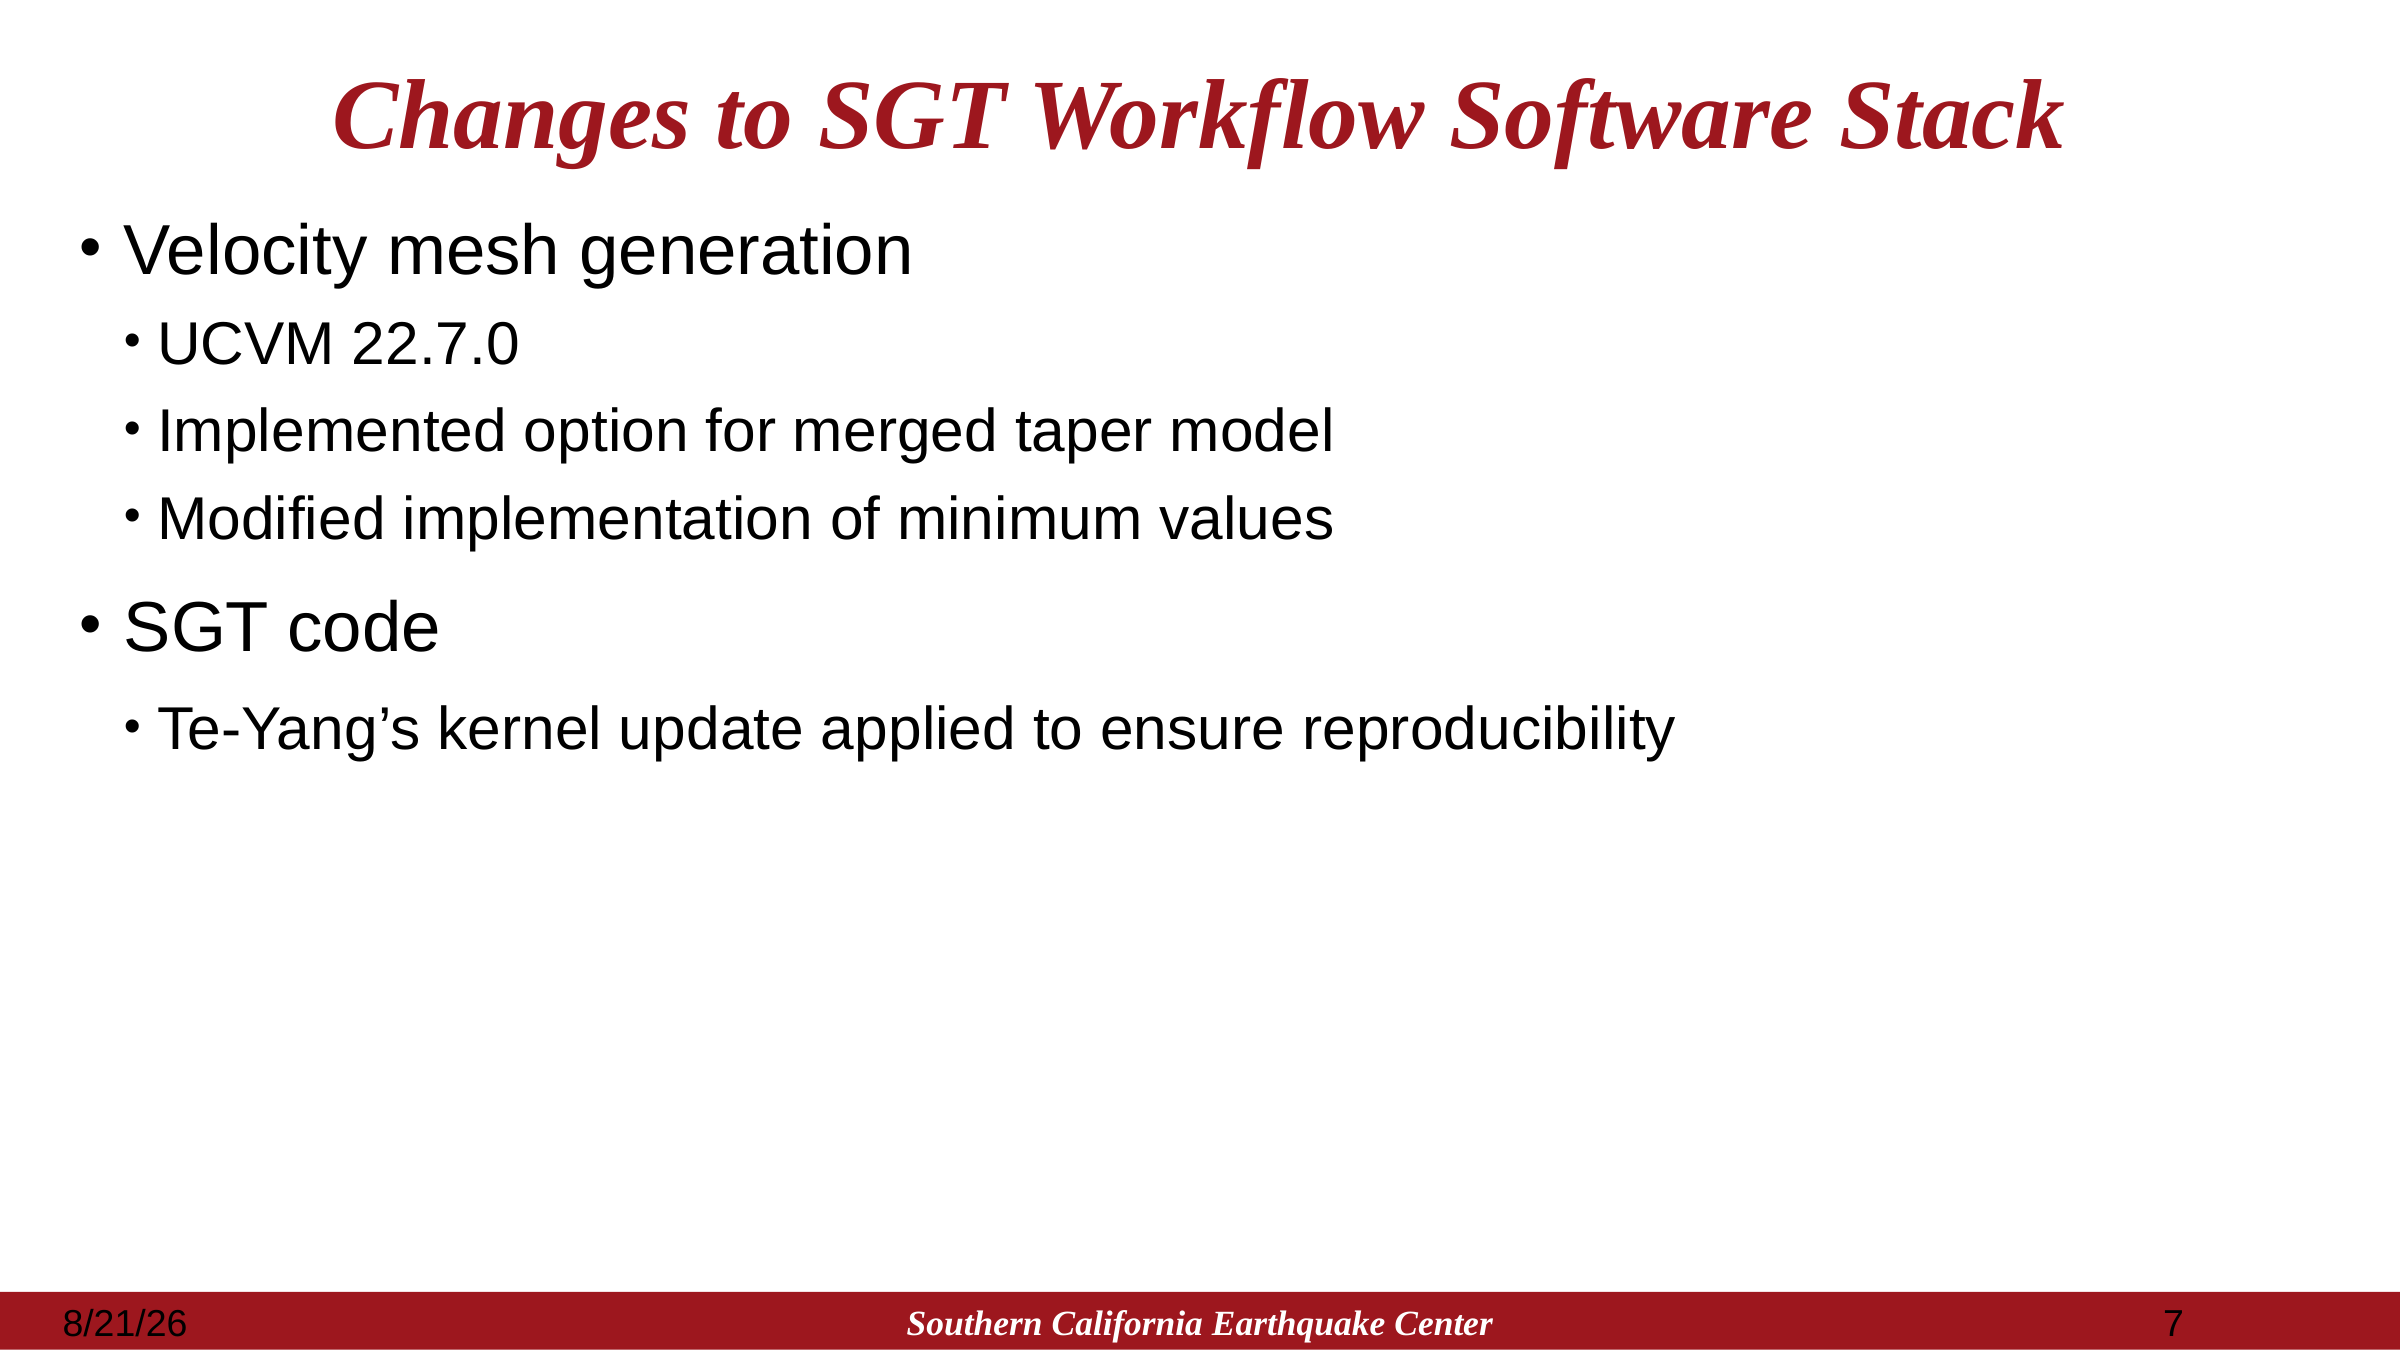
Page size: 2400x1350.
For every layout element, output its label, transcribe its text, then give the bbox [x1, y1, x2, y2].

text_box Velocity mesh generation UCVM 22.7.0 Implemented option for merged taper model Modified implementation of minimum values SGT code Te-Yang’s kernel update applied to ensure reproducibility [59, 195, 2341, 1260]
text_box Southern California Earthquake Center [794, 1285, 1605, 1350]
text_box <number> [2145, 1303, 2371, 1339]
text_box Changes to SGT Workflow Software Stack [59, 53, 2341, 180]
text_box 04/11/2023 [44, 1303, 320, 1339]
